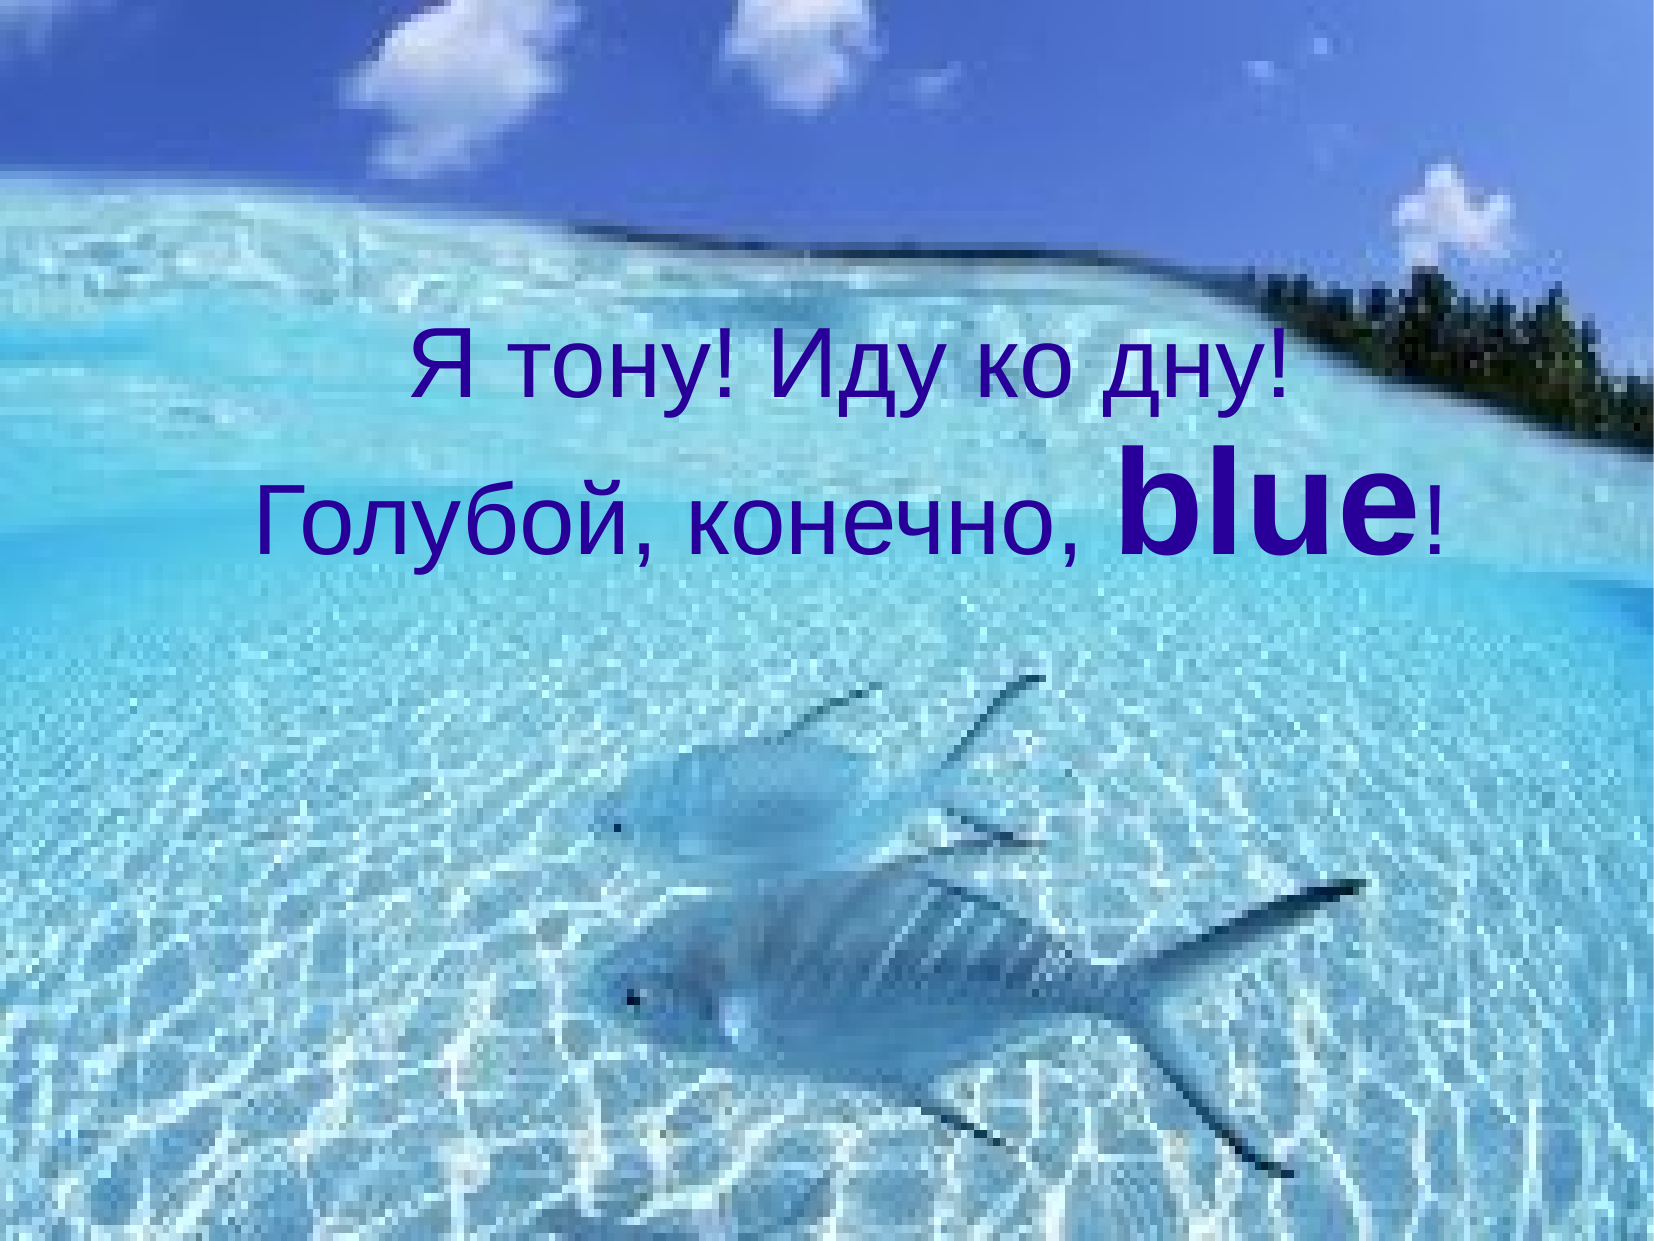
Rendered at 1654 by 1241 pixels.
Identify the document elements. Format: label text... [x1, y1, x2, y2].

subtitle Я тону! Иду ко дну! Голубой, конечно, blue! [106, 0, 1595, 977]
picture [0, 0, 1654, 1241]
